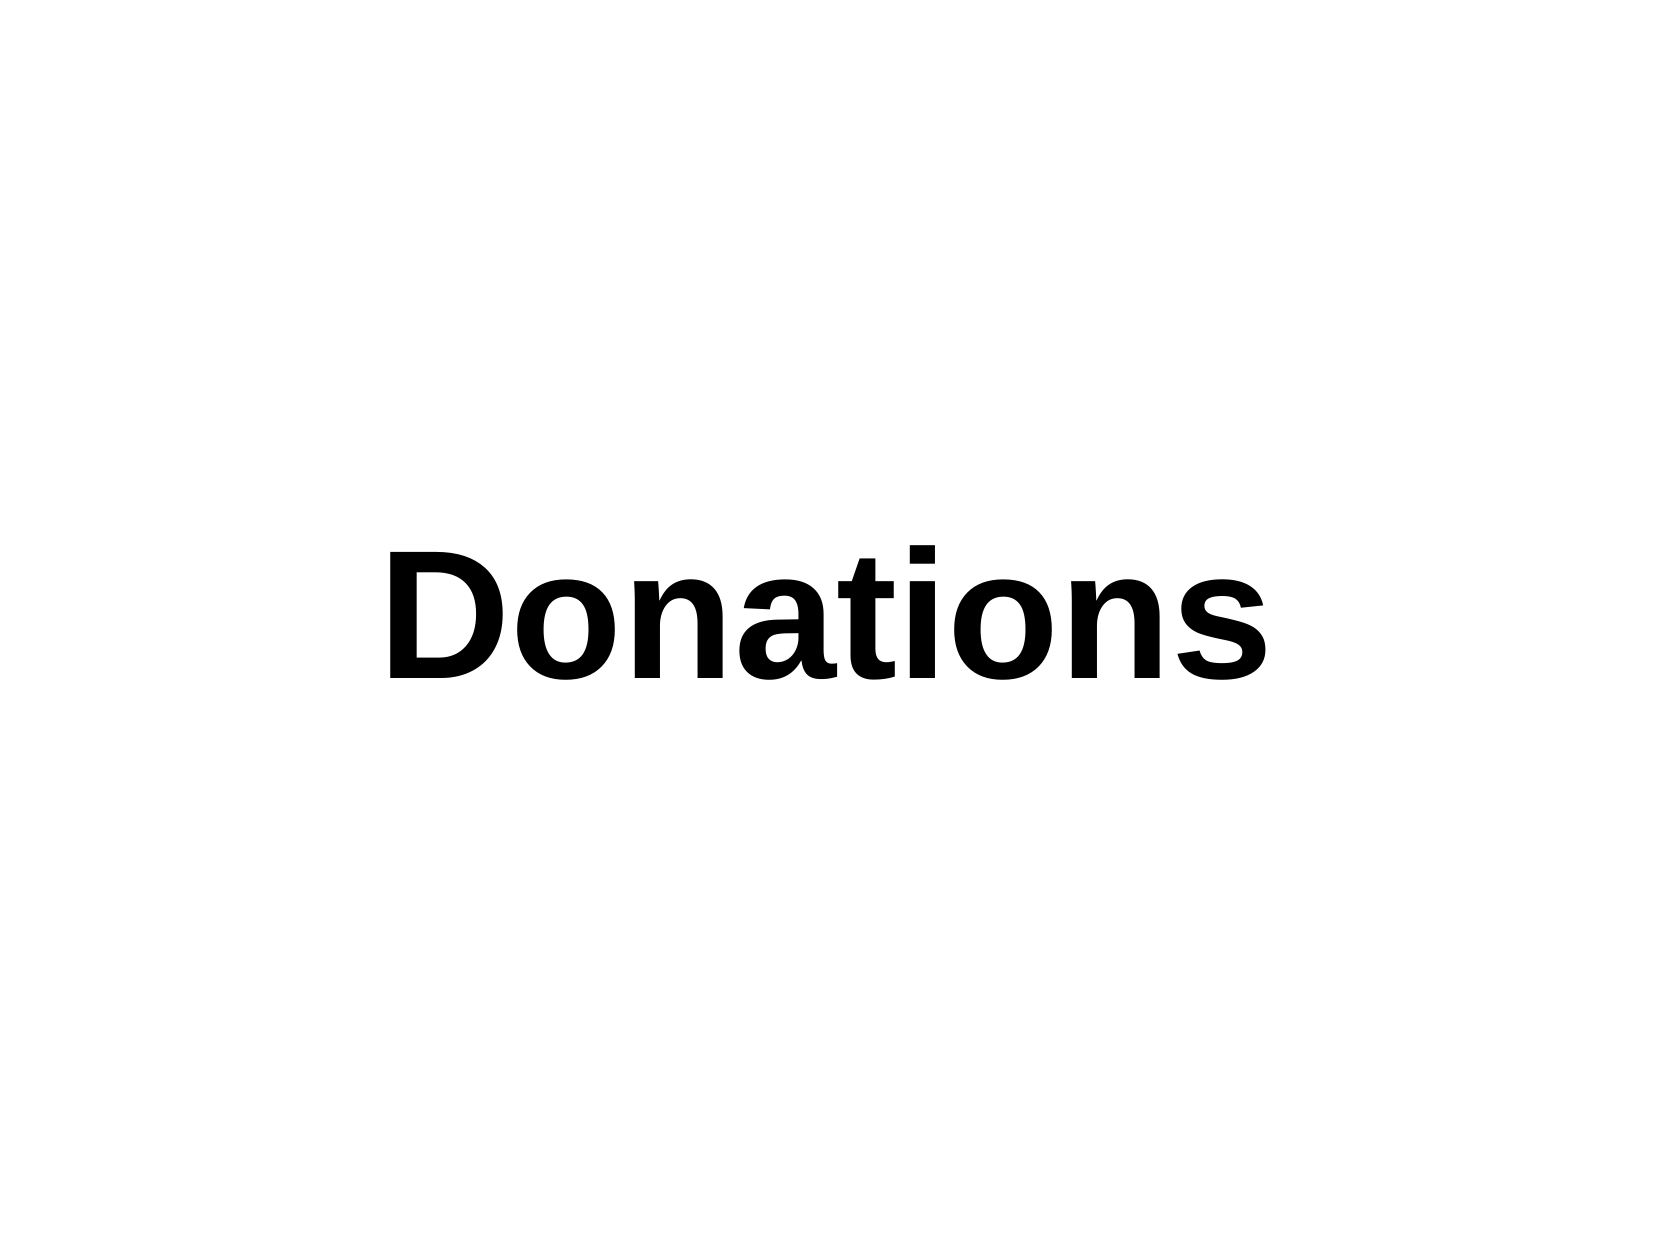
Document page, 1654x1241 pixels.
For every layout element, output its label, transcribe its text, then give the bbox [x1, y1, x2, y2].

subtitle Donations [82, 60, 1571, 1171]
